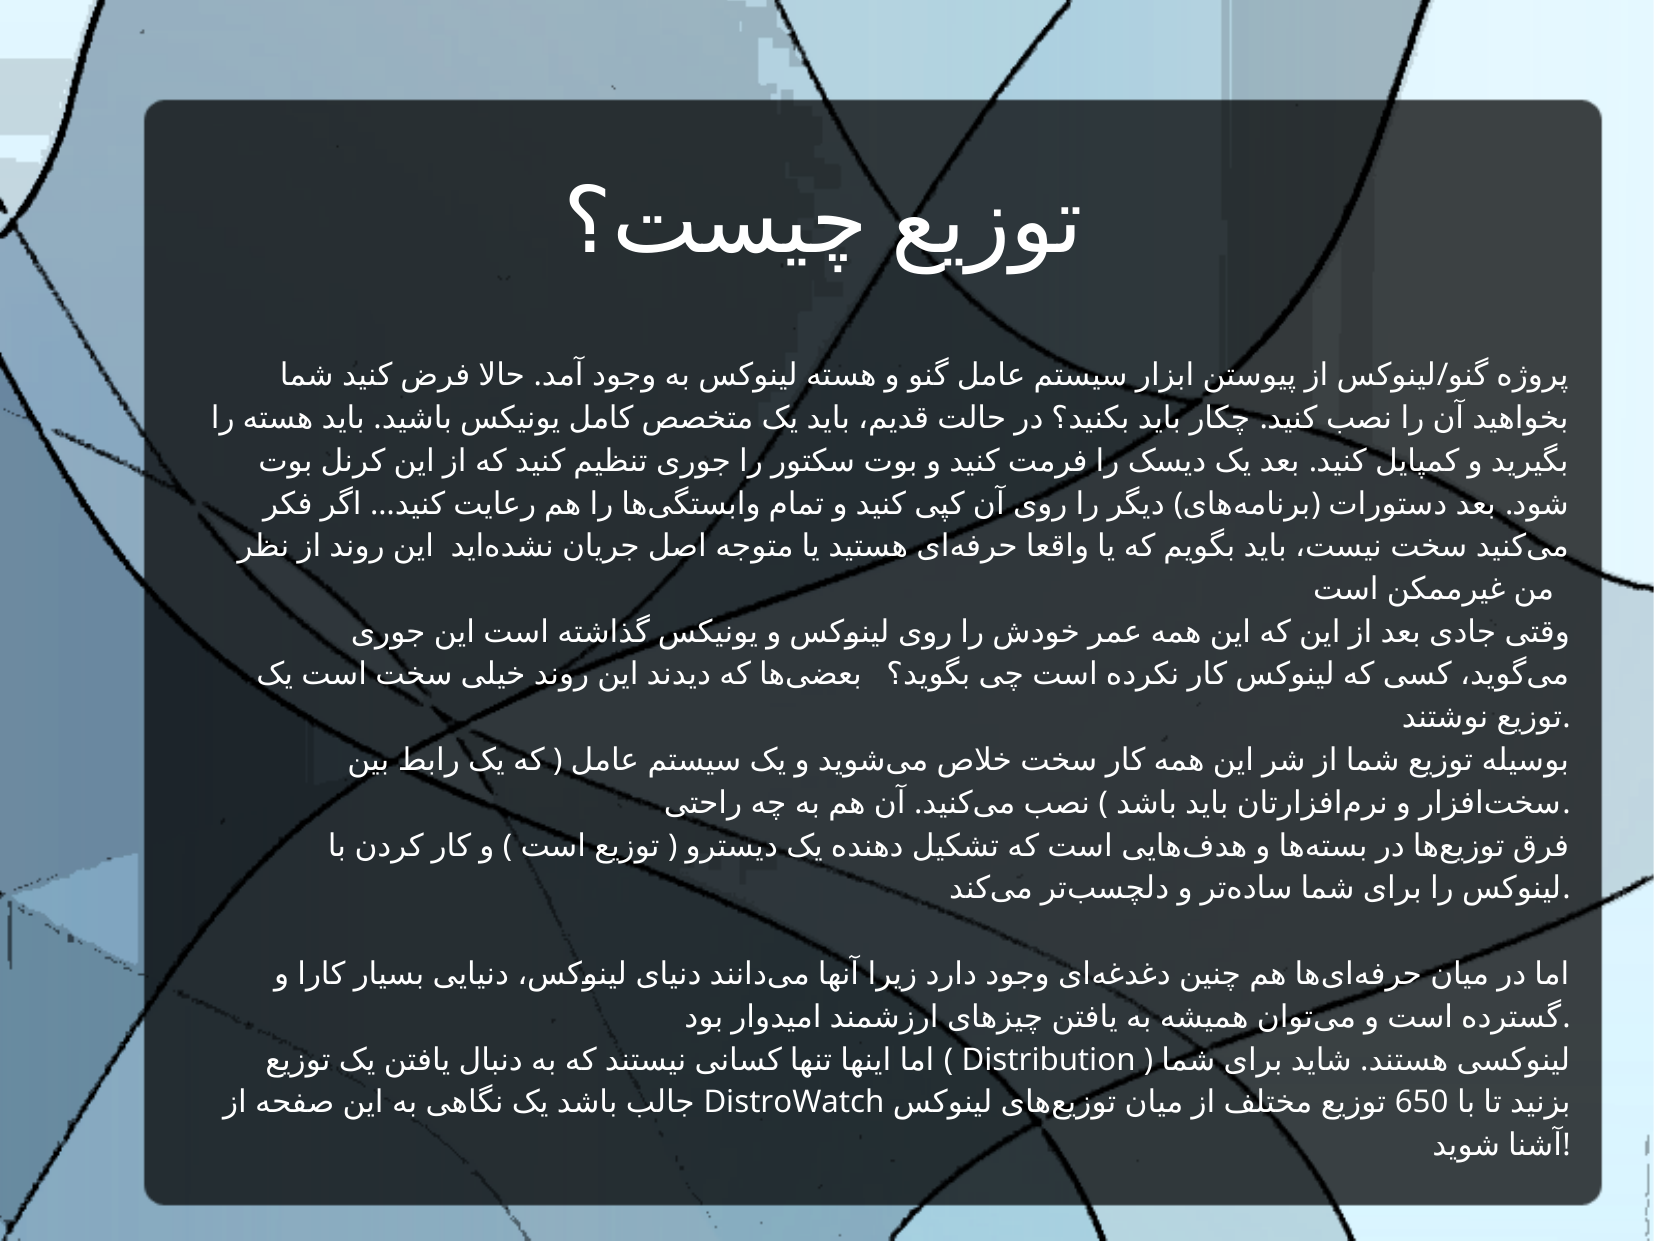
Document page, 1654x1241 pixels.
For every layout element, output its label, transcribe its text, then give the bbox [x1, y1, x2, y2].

title توزیع چیست؟ [159, 115, 1583, 318]
picture [0, 0, 1654, 1241]
subtitle پروژه گنو/لینوکس از پیوستن ابزار سیستم عامل گنو و هسته لینوکس به وجود آمد. حالا فرض کنید شما بخواهید آن را نصب کنید. چکار باید بکنید؟ در حالت قدیم، باید یک متخصص کامل یونیکس باشید. باید هسته را بگیرید و کمپایل کنید. بعد یک دیسک را فرمت کنید و بوت سکتور را جوری تنظیم کنید که از این کرنل بوت شود. بعد دستورات (برنامه‌های) دیگر را روی آن کپی کنید و تمام وابستگی‌ها را هم رعایت کنید… اگر فکر می‌کنید سخت نیست، باید بگویم که یا واقعا حرفه‌ای هستید یا متوجه اصل جریان نشده‌اید ‌ این روند از نظر من غیرممکن است وقتی جادی بعد از این که این همه عمر خودش را روی لینوکس و یونیکس گذاشته است این جوری می‌گوید، کسی که لینوکس کار نکرده است چی بگوید؟ بعضی‌ها که دیدند این روند خیلی سخت است یک توزیع نوشتند. بوسیله توزیع شما از شر این همه کار سخت خلاص می‌شوید و یک سیستم عامل ( که یک رابط بین سخت‌افزار و نرم‌افزارتان باید باشد ) نصب می‌کنید. آن هم به چه راحتی. فرق توزیع‌ها در بسته‌ها و هدف‌هایی است که تشکیل دهنده یک دیسترو ( توزیع است ) و کار کردن با لینوکس را برای شما ساده‌تر و دلچسب‌تر می‌کند. اما در میان حرفه‌ای‌ها هم چنین دغدغه‌ای وجود دارد زیرا آنها می‌دانند دنیای لینوکس، دنیایی بسیار کارا و گسترده است و می‌توان همیشه به یافتن چیزهای ارزشمند امیدوار بود. اما اینها تنها کسانی نیستند که به دنبال یافتن یک توزیع ( Distribution ) لینوکسی هستند. شاید برای شما جالب باشد یک نگاهی به این صفحه از DistroWatch بزنید تا با 650 توزیع مختلف از میان توزیع‌های لینوکس آشنا شوید! [206, 349, 1571, 1168]
